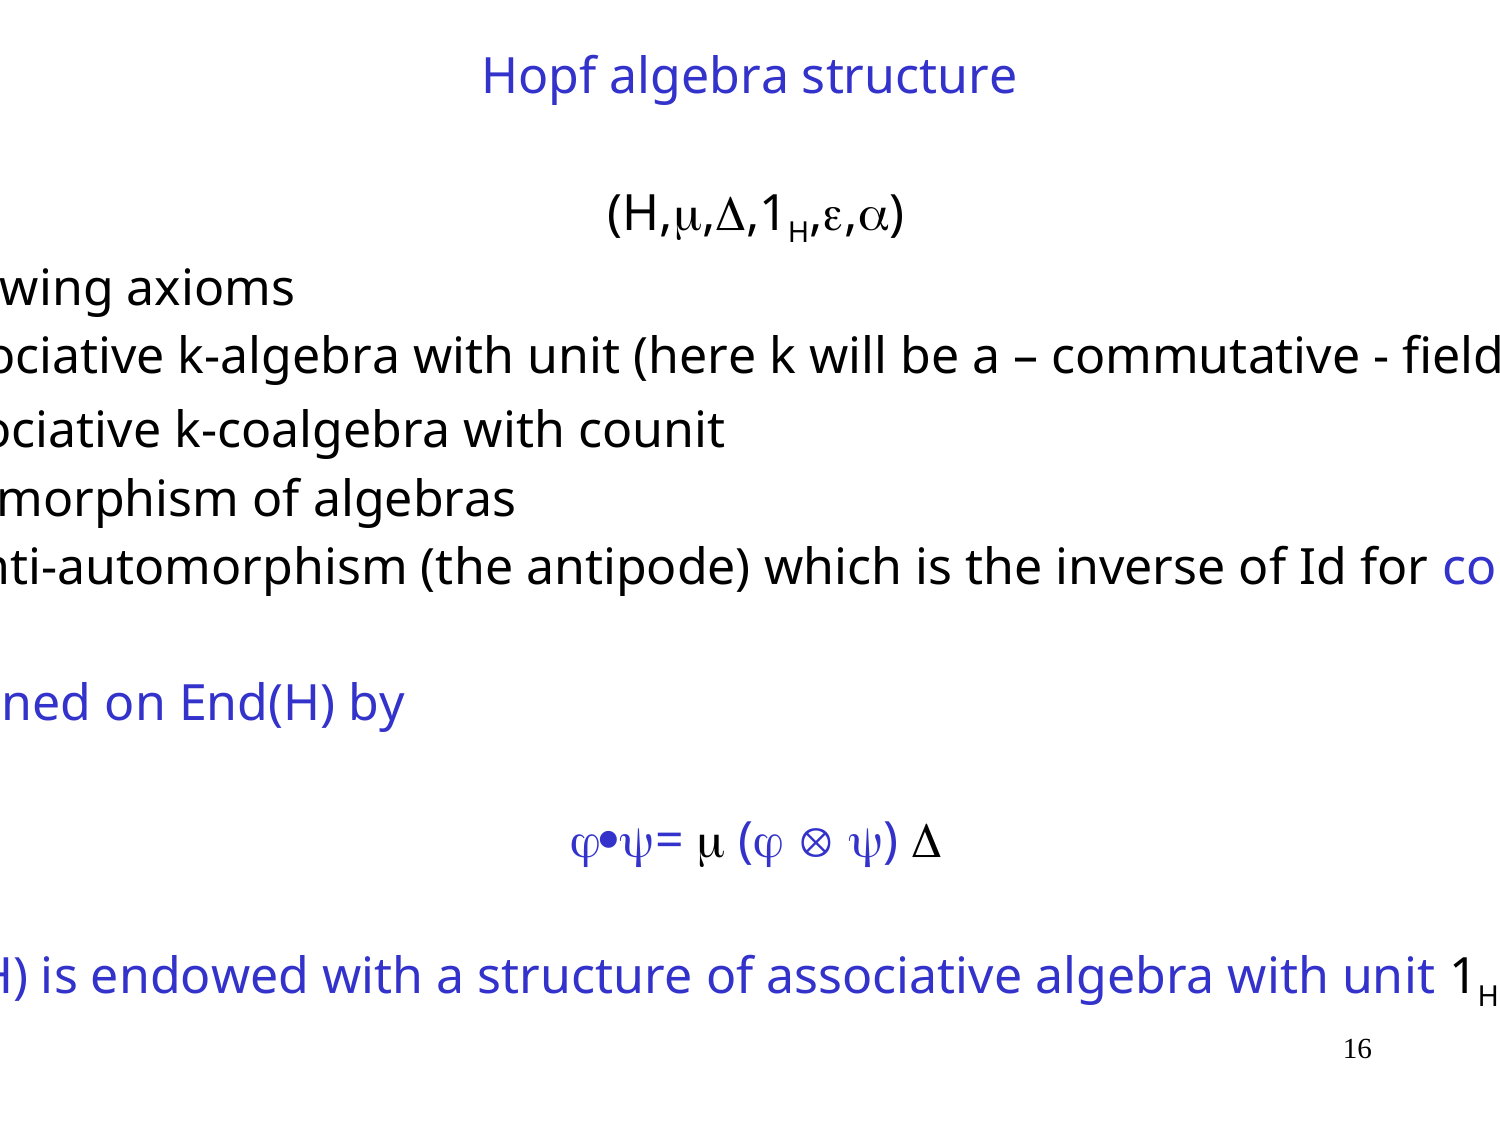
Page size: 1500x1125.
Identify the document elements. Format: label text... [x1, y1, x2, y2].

text_box Hopf algebra structure (H,,,1H,,) Satisfying the following axioms (H,,1H) is an associative k-algebra with unit (here k will be a – commutative - field) (H,,) is a coassociative k-coalgebra with counit  : H -> HH is a morphism of algebras  : H -> H is an anti-automorphism (the antipode) which is the inverse of Id for convolution. Convolution is defined on End(H) by =  (  )  with this law End(H) is endowed with a structure of associative algebra with unit 1H. [0, 32, 1500, 1023]
